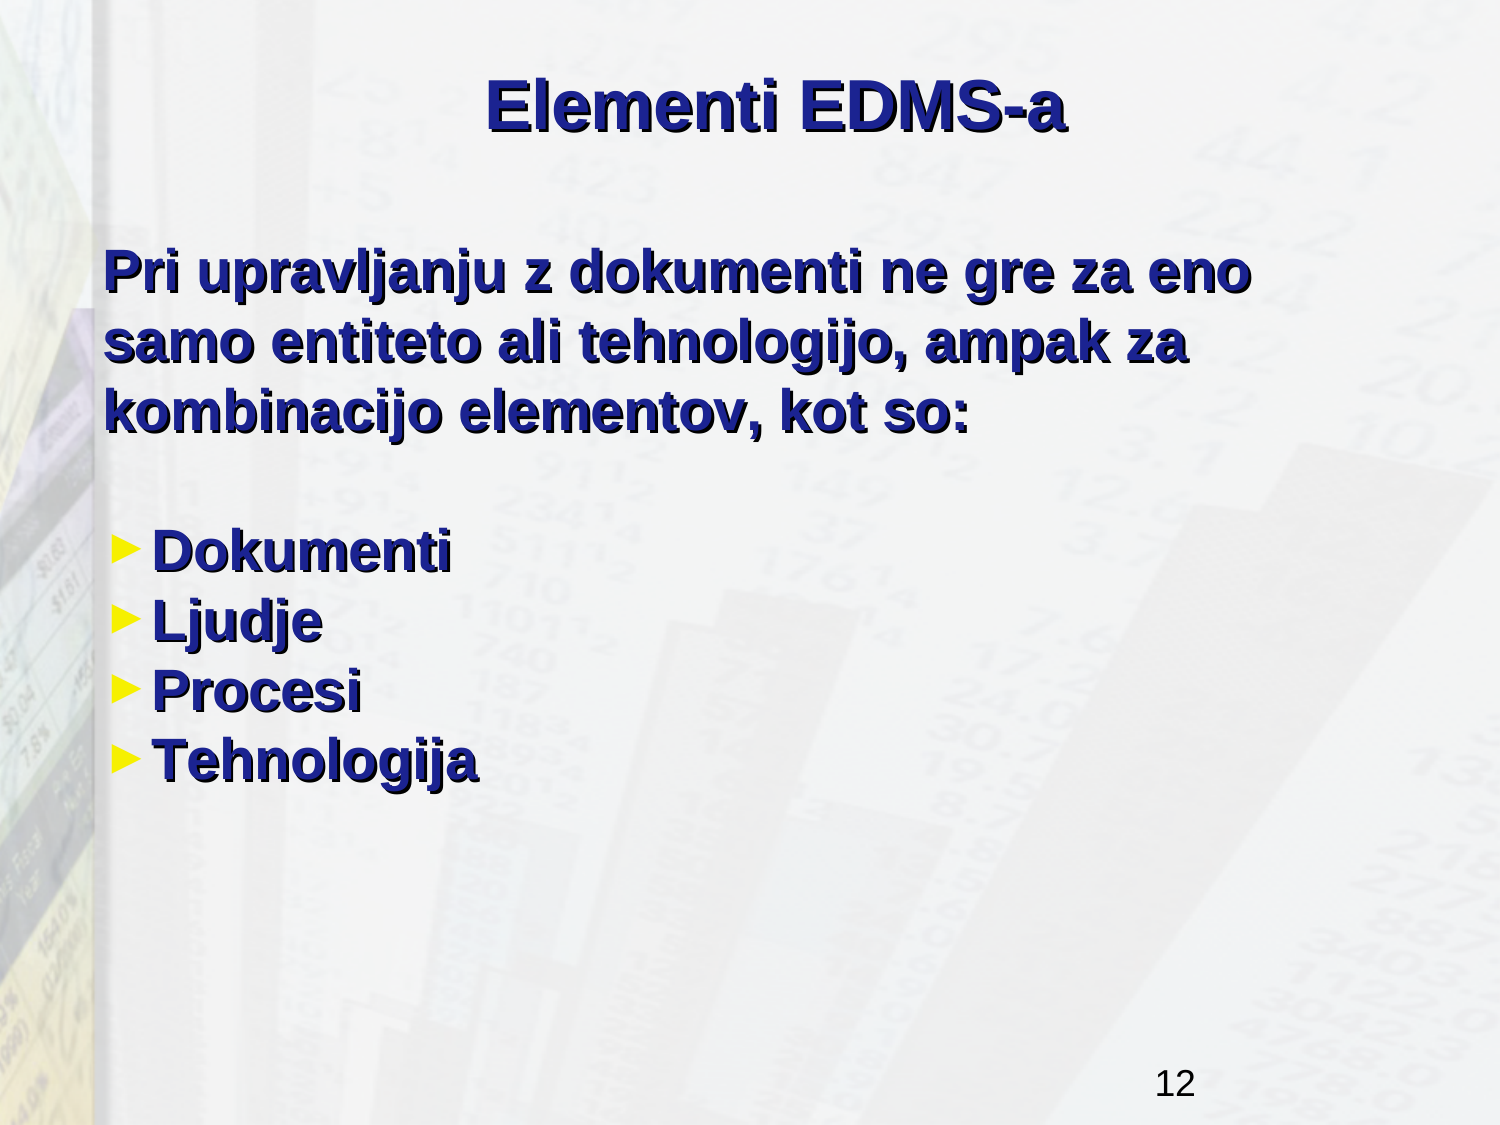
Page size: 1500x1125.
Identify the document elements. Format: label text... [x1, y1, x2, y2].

list Pri upravljanju z dokumenti ne gre za eno samo entiteto ali tehnologijo, ampak za kombinacijo elementov, kot so: Dokumenti Ljudje Procesi Tehnologija [87, 224, 1435, 890]
title Elementi EDMS-a [100, 7, 1451, 195]
picture [0, 0, 1500, 1125]
